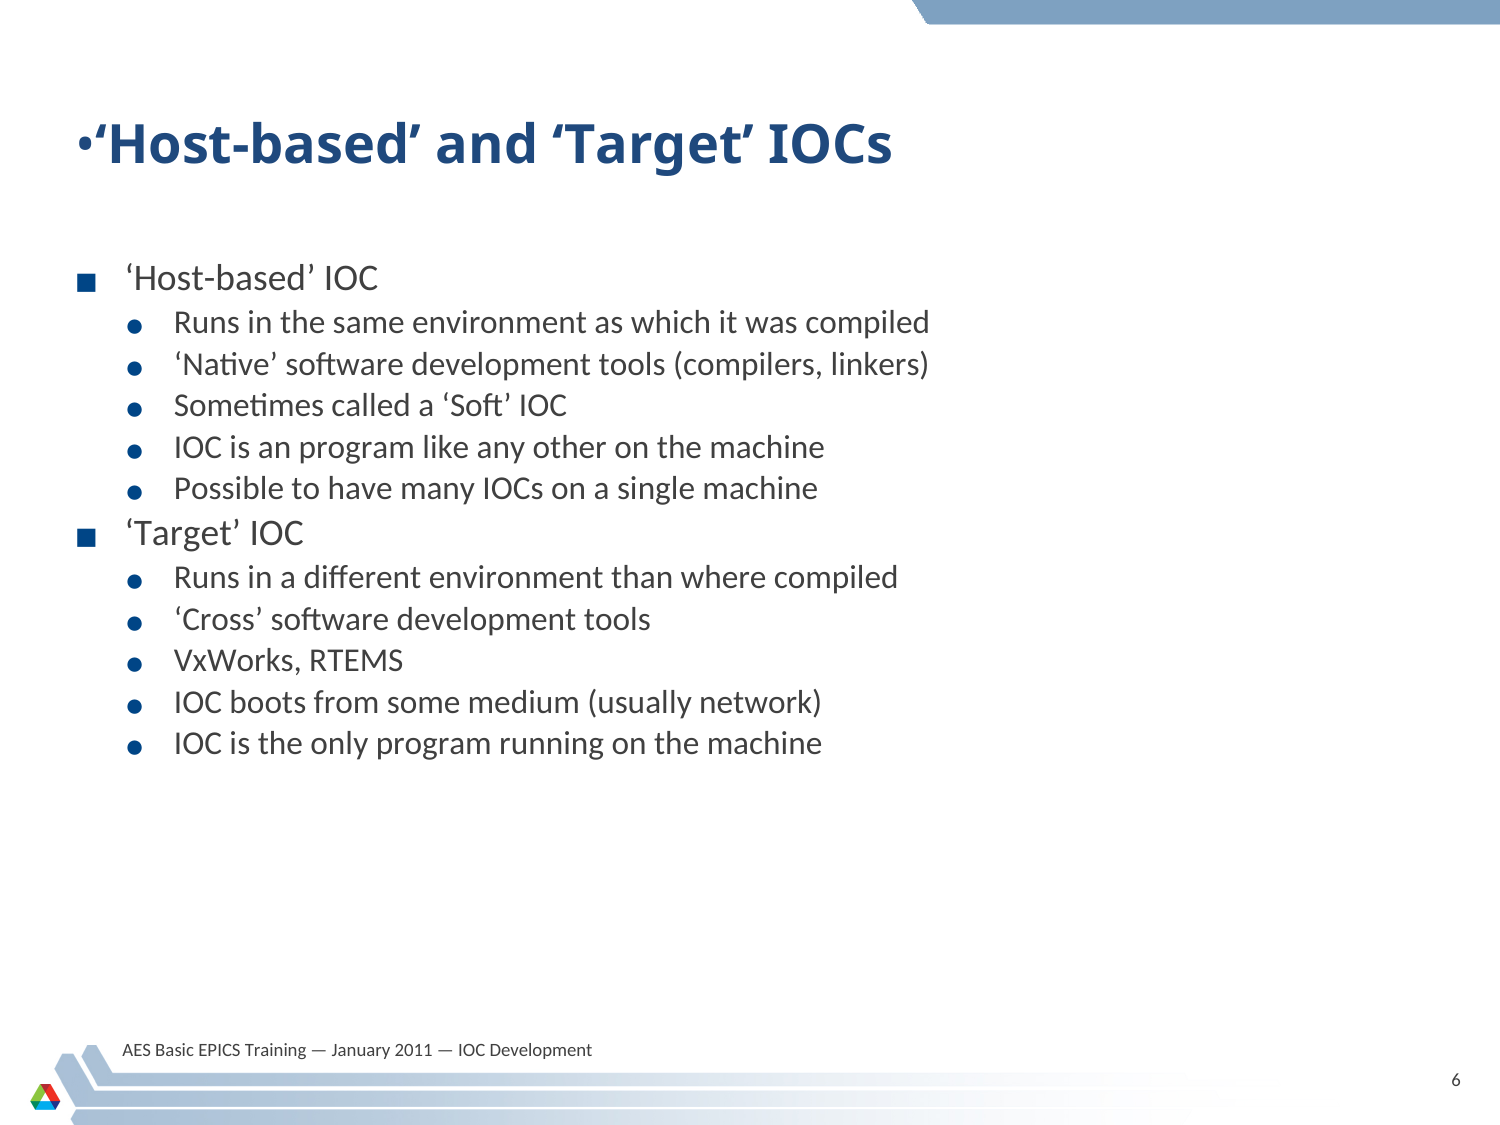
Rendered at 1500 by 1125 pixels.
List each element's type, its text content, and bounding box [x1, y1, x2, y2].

list ‘Host-based’ IOC Runs in the same environment as which it was compiled ‘Native’ software development tools (compilers, linkers) Sometimes called a ‘Soft’ IOC IOC is an program like any other on the machine Possible to have many IOCs on a single machine ‘Target’ IOC Runs in a different environment than where compiled ‘Cross’ software development tools VxWorks, RTEMS IOC boots from some medium (usually network) IOC is the only program running on the machine [75, 262, 1426, 828]
picture [0, 0, 1500, 26]
title ‘Host-based’ and ‘Target’ IOCs [75, 111, 1426, 175]
picture [0, 1037, 1500, 1125]
